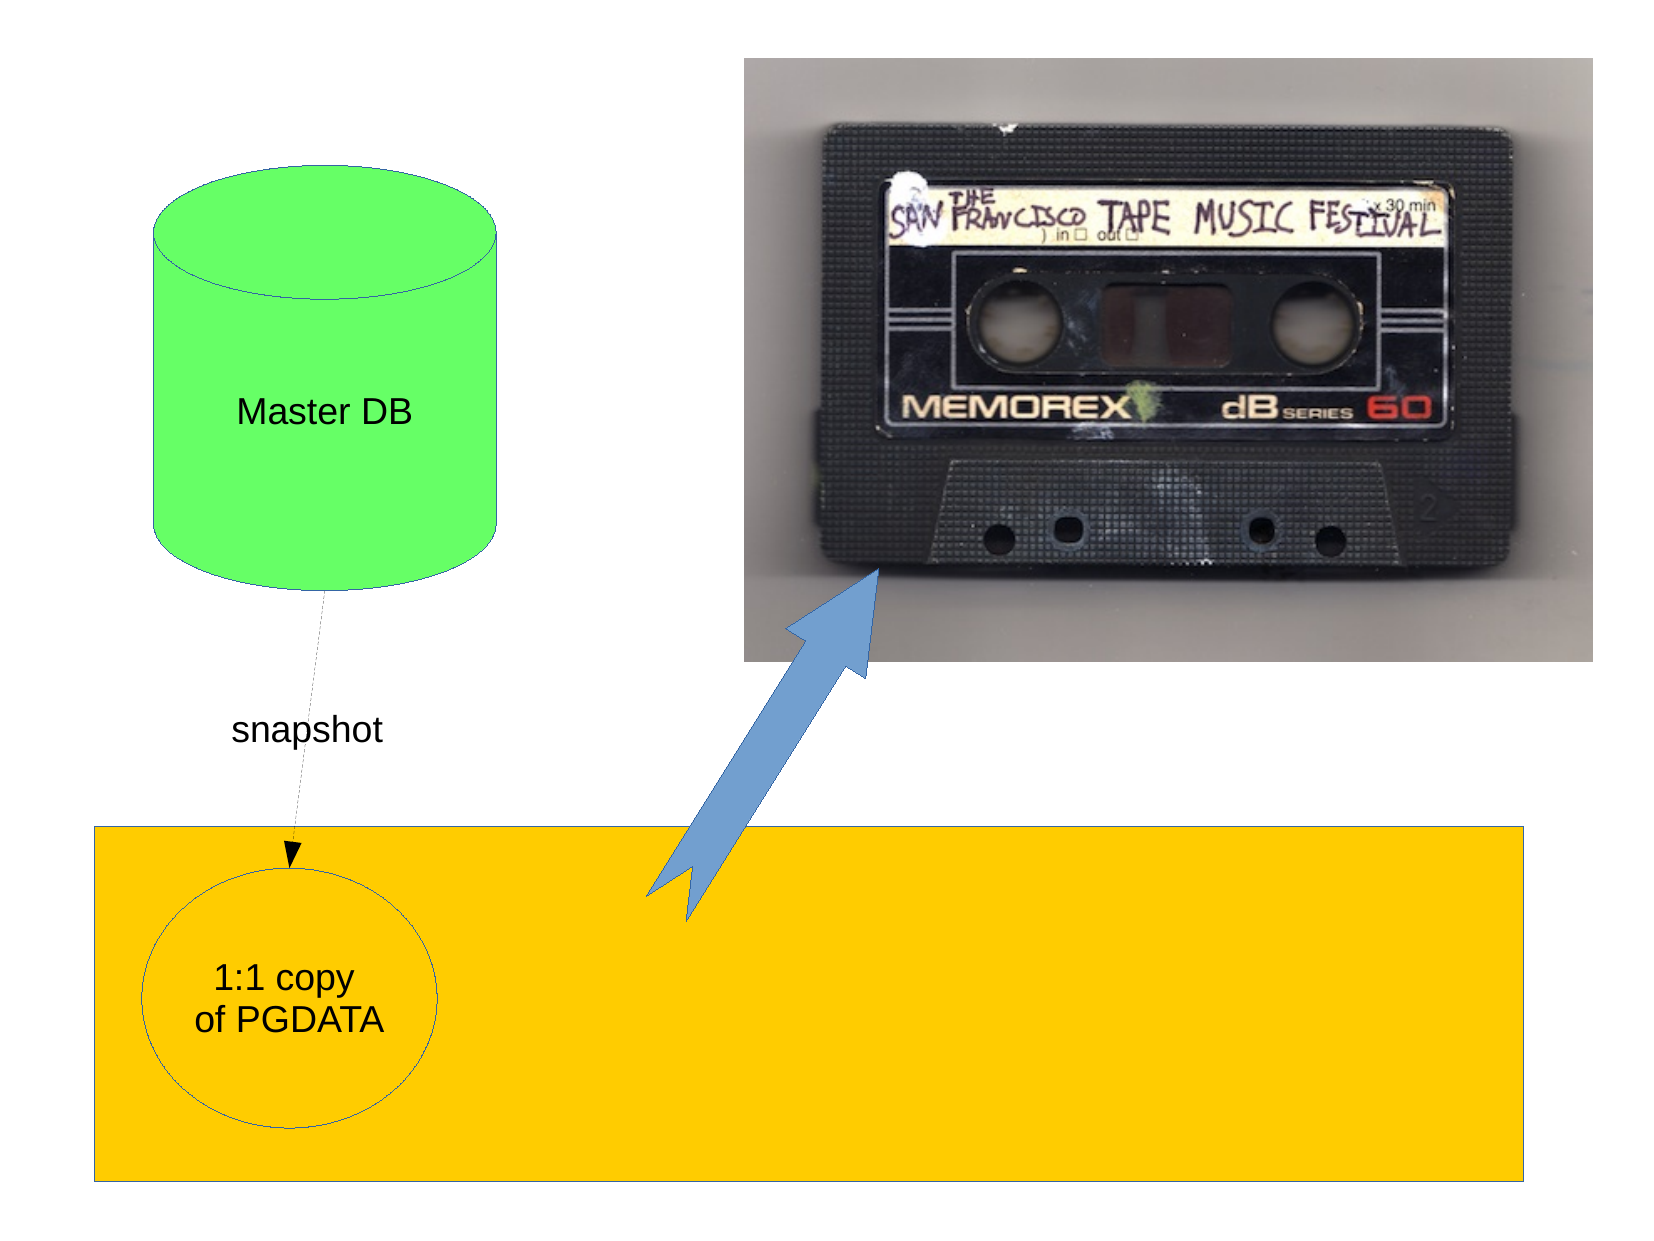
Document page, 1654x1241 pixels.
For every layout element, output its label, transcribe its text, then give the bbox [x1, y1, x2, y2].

picture [744, 58, 1593, 662]
text_box Master DB [153, 165, 497, 591]
text_box 1:1 copy of PGDATA [141, 868, 438, 1129]
text_box [94, 568, 1524, 1182]
